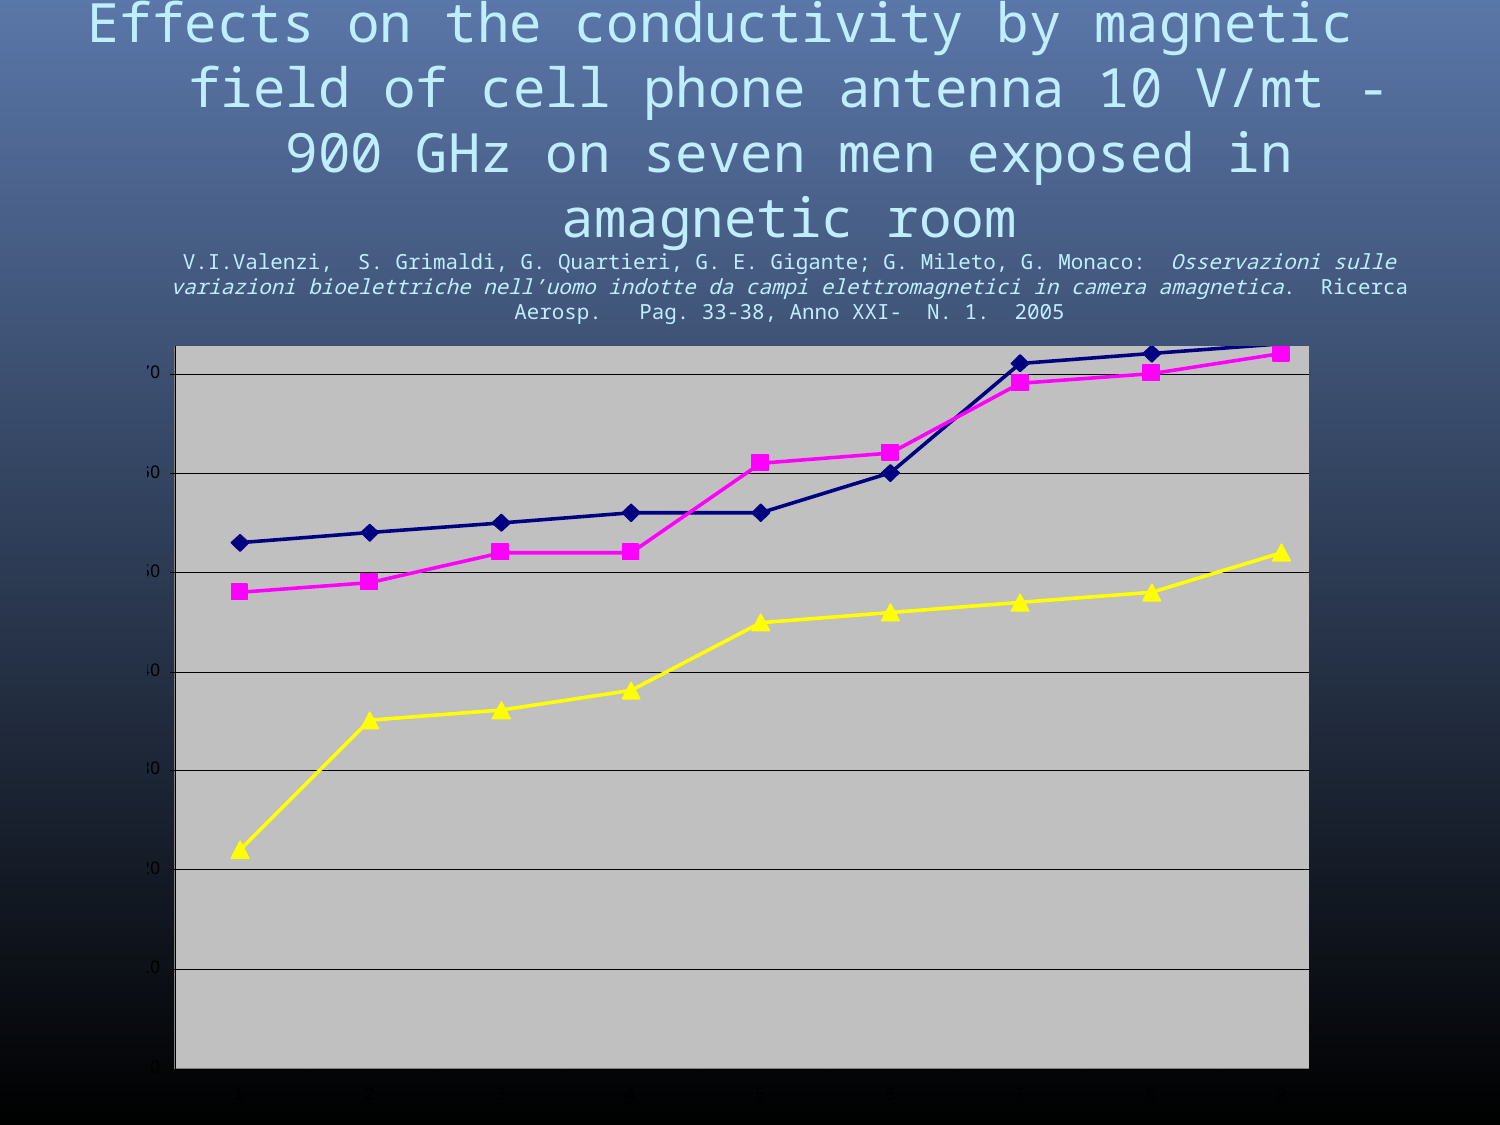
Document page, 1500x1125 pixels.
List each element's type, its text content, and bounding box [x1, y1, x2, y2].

text_box Effects on the conductivity by magnetic field of cell phone antenna 10 V/mt - 900 GHz on seven men exposed in amagnetic room V.I.Valenzi, S. Grimaldi, G. Quartieri, G. E. Gigante; G. Mileto, G. Monaco: Osservazioni sulle variazioni bioelettriche nell’uomo indotte da campi elettromagnetici in camera amagnetica. Ricerca Aerosp. Pag. 33-38, Anno XXI- N. 1. 2005 [0, 0, 1442, 377]
picture [147, 346, 1309, 1125]
